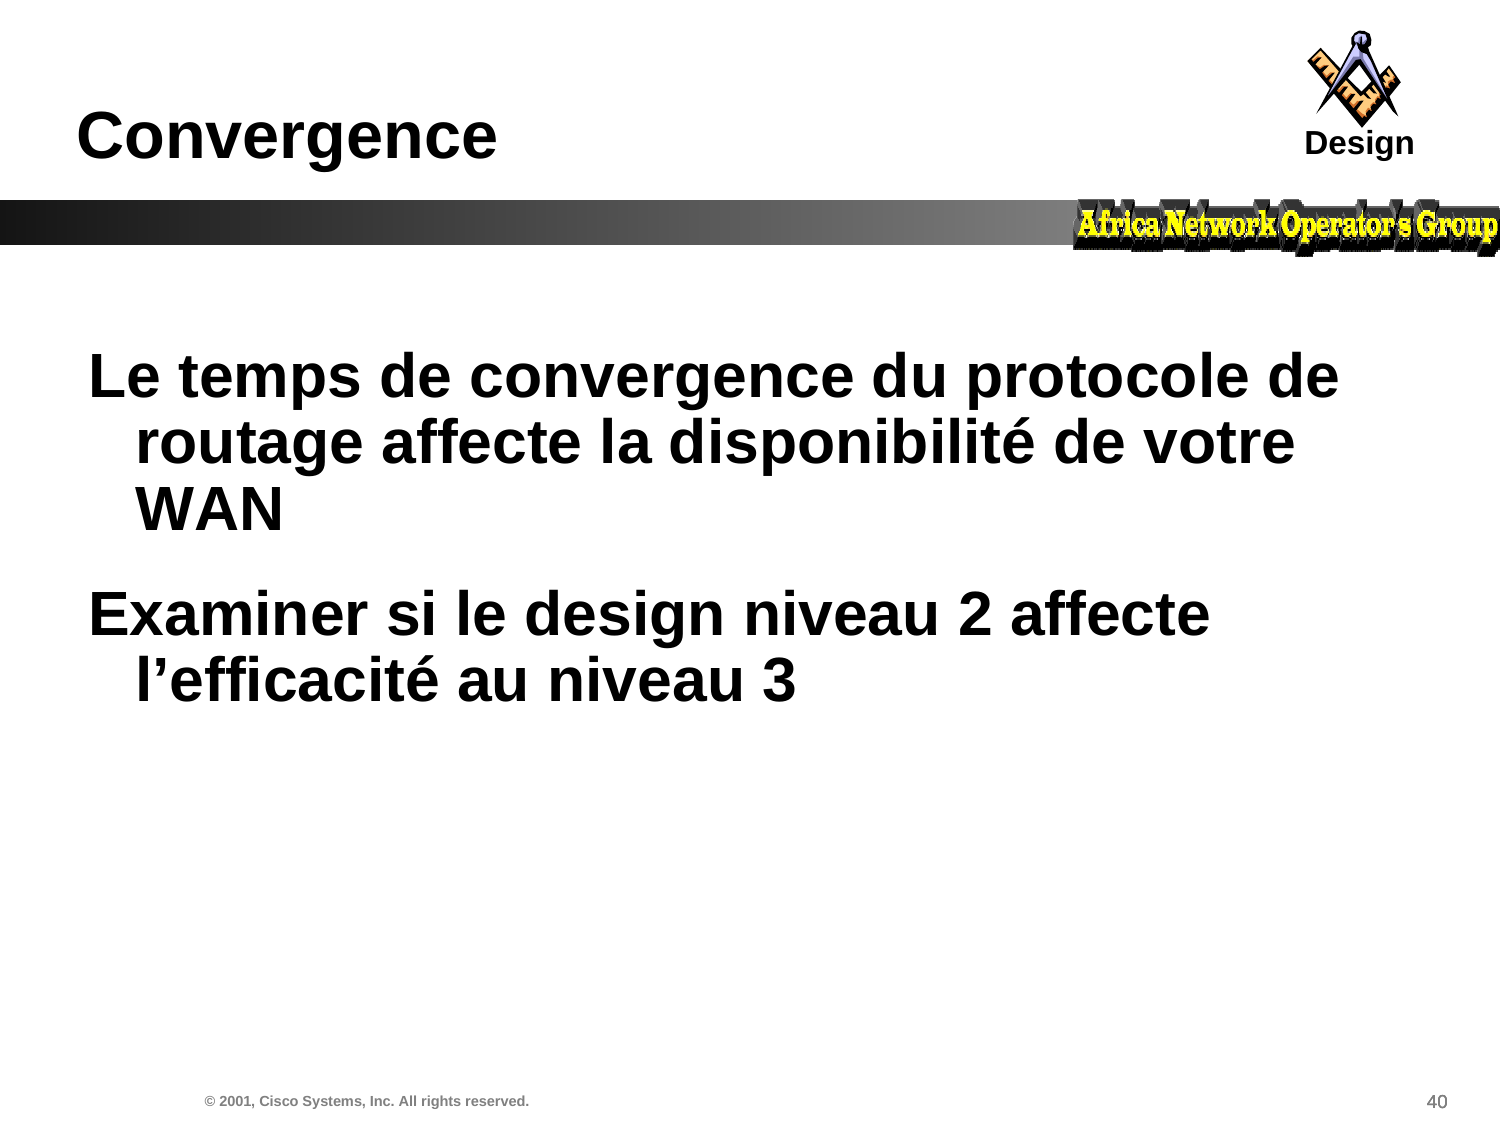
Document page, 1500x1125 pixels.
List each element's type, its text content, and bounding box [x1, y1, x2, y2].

picture [1307, 29, 1402, 118]
picture [1070, 180, 1500, 275]
list Le temps de convergence du protocole de routage affecte la disponibilité de votre WAN Examiner si le design niveau 2 affecte l’efficacité au niveau 3 [74, 320, 1424, 911]
title Convergence [62, 93, 1314, 180]
text_box Design [1292, 118, 1428, 168]
